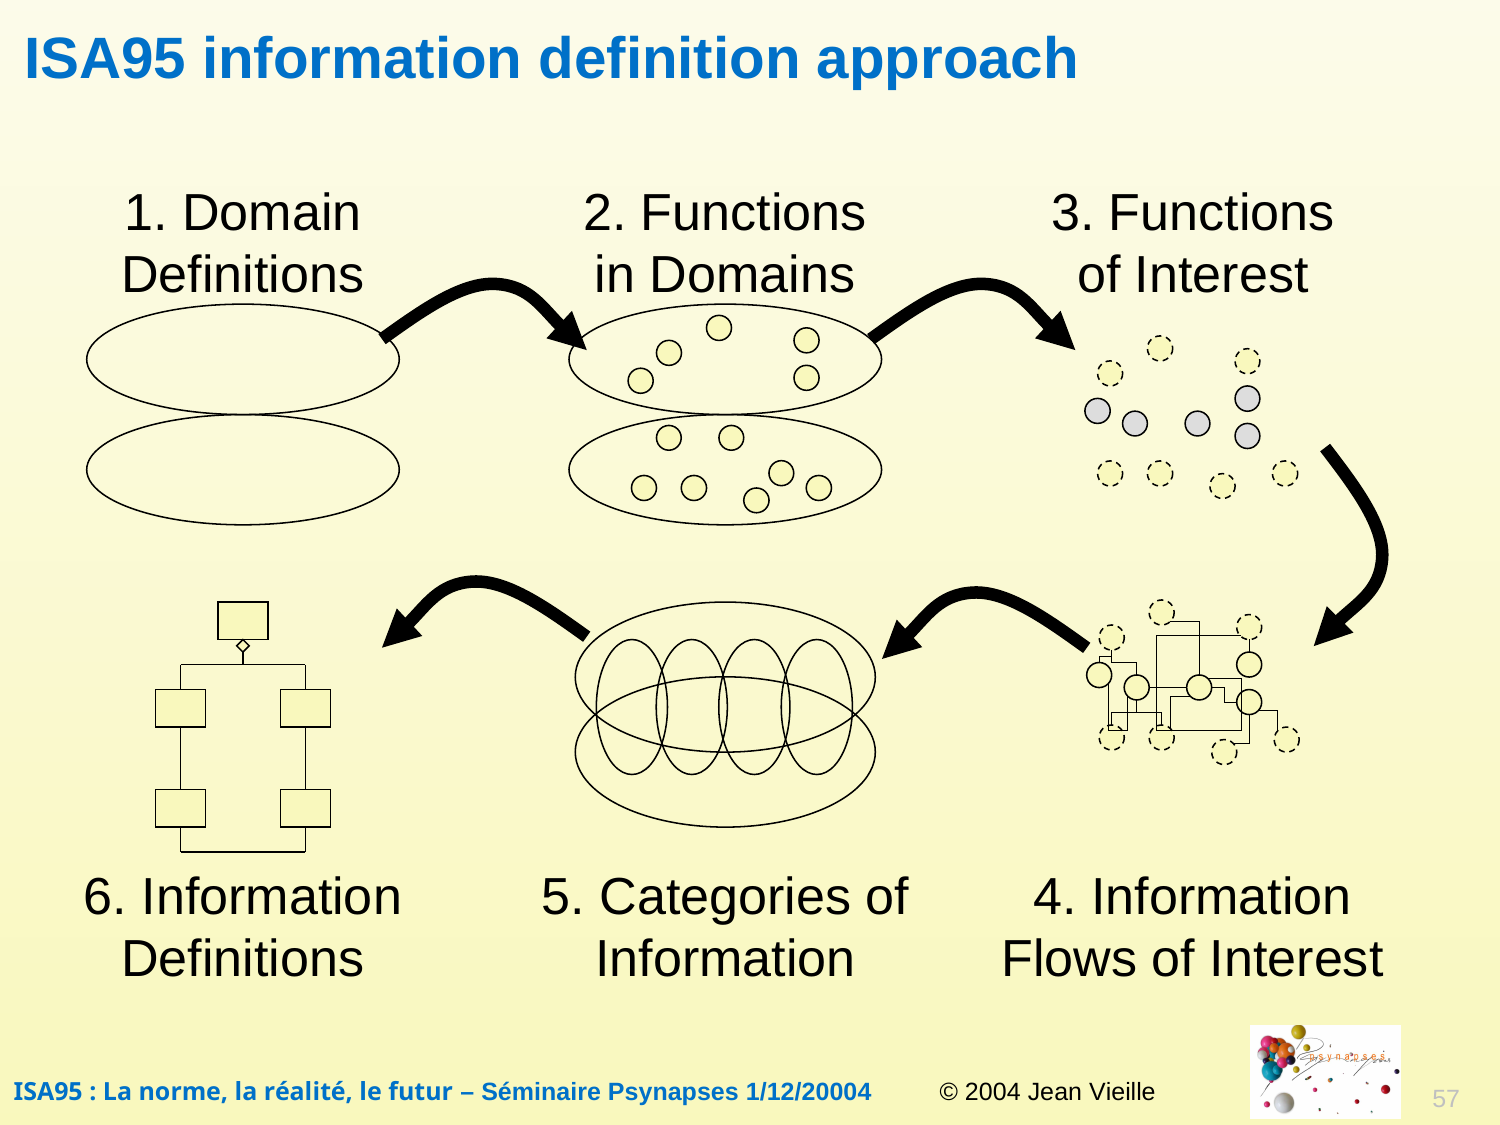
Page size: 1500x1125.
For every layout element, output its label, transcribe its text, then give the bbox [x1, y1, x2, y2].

text_box [1274, 727, 1300, 753]
title ISA95 information definition approach [9, 12, 1476, 151]
text_box [1149, 599, 1175, 625]
text_box 5. Categories of Information [528, 855, 924, 994]
text_box [1122, 411, 1148, 436]
text_box [1099, 624, 1125, 651]
text_box [1236, 652, 1262, 678]
text_box [706, 315, 732, 341]
text_box [1149, 725, 1175, 751]
text_box [1272, 460, 1298, 487]
text_box [217, 602, 268, 653]
text_box [1147, 460, 1173, 487]
text_box [793, 327, 820, 353]
text_box [631, 475, 657, 501]
text_box [628, 368, 654, 394]
text_box [1235, 348, 1260, 374]
text_box [1236, 614, 1262, 640]
text_box [768, 460, 794, 486]
text_box [1084, 398, 1111, 424]
text_box [1235, 423, 1260, 449]
text_box 2. Functions in Domains [569, 171, 881, 311]
text_box [806, 475, 832, 501]
text_box [280, 689, 331, 728]
text_box [1109, 724, 1121, 729]
text_box [1186, 674, 1212, 700]
text_box [1099, 725, 1125, 751]
text_box [656, 340, 682, 366]
text_box 1. Domain Definitions [107, 171, 379, 311]
text_box [1236, 692, 1241, 712]
text_box [793, 365, 820, 391]
text_box [1242, 689, 1262, 715]
text_box 4. Information Flows of Interest [988, 855, 1398, 994]
text_box [1124, 674, 1150, 700]
text_box [681, 475, 707, 501]
text_box [1209, 473, 1236, 499]
text_box [1086, 662, 1112, 688]
text_box [743, 487, 770, 513]
text_box [155, 689, 206, 728]
text_box [1147, 335, 1173, 361]
text_box [1158, 725, 1170, 729]
text_box 6. Information Definitions [70, 855, 416, 994]
text_box [1235, 385, 1260, 412]
text_box [1211, 739, 1237, 765]
text_box 3. Functions of Interest [1037, 171, 1349, 311]
text_box [1097, 360, 1123, 386]
text_box [1185, 411, 1210, 436]
text_box [656, 425, 682, 451]
text_box [718, 425, 744, 451]
text_box [280, 789, 331, 828]
text_box [155, 789, 206, 828]
picture [1250, 1025, 1401, 1119]
text_box [1097, 460, 1123, 487]
